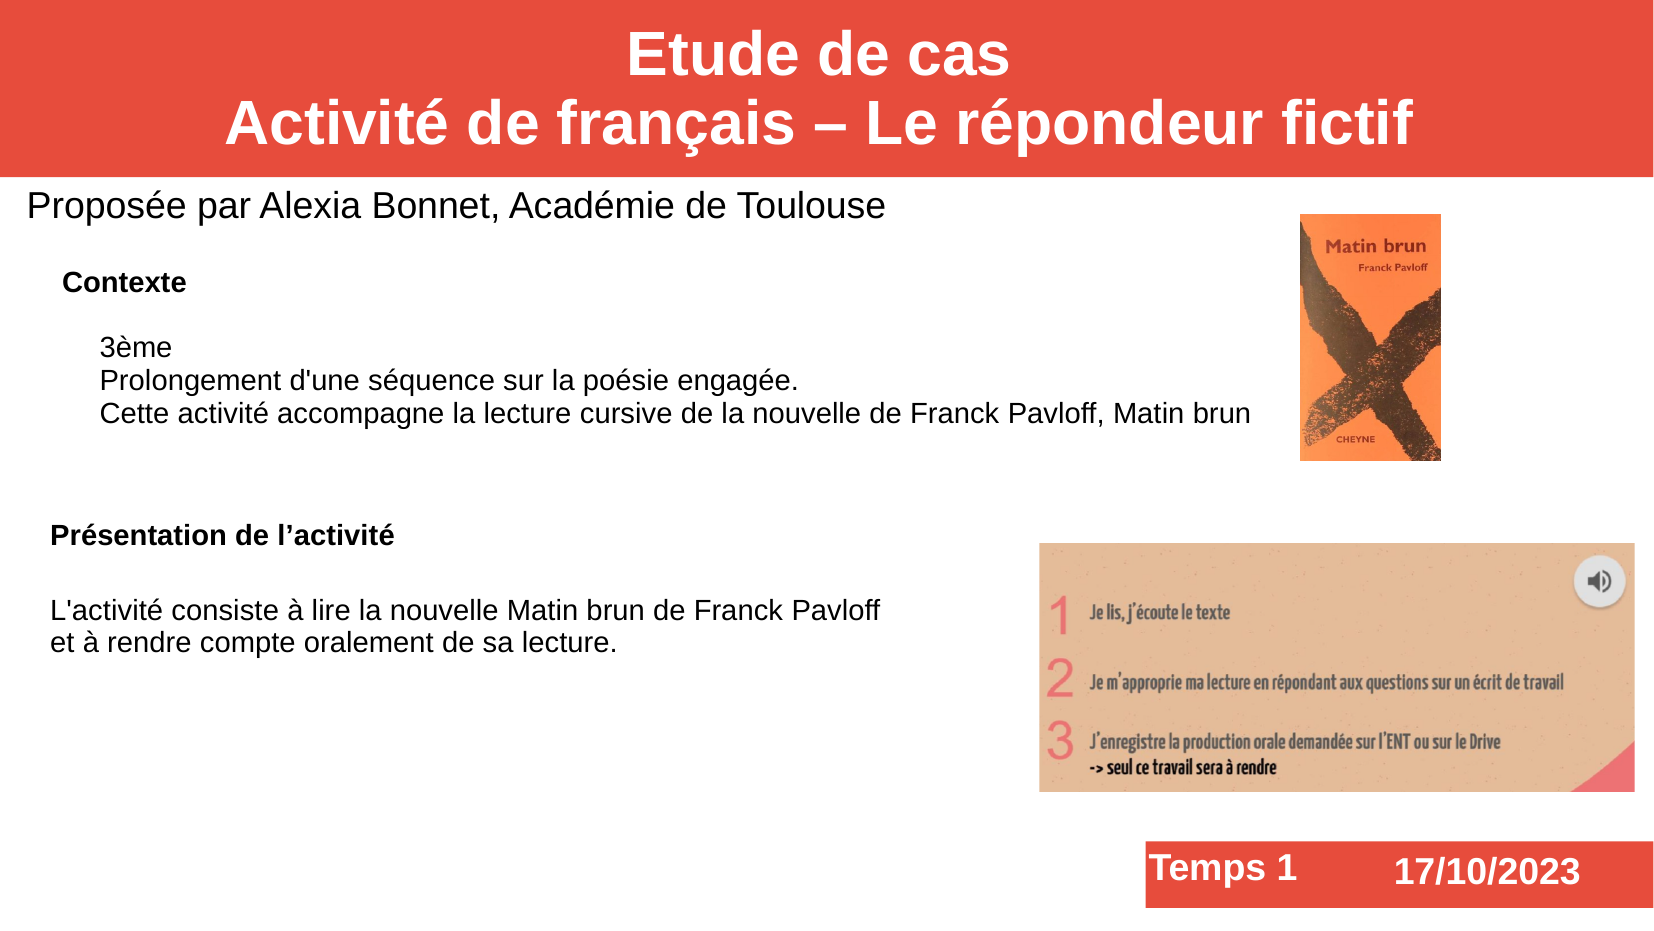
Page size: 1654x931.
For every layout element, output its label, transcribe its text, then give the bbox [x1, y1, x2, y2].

picture [1300, 214, 1441, 461]
title Etude de cas Activité de français – Le répondeur fictif [224, 47, 1642, 158]
text_box Contexte 3ème Prolongement d'une séquence sur la poésie engagée. Cette activité accompagne la lecture cursive de la nouvelle de Franck Pavloff, Matin brun [47, 258, 1288, 438]
picture [1039, 543, 1635, 792]
text_box Temps 1 [1133, 838, 1335, 931]
text_box Proposée par Alexia Bonnet, Académie de Toulouse [11, 177, 1563, 237]
text_box Présentation de l’activité L'activité consiste à lire la nouvelle Matin brun de Franck Pavloff et à rendre compte oralement de sa lecture. [35, 511, 1087, 709]
